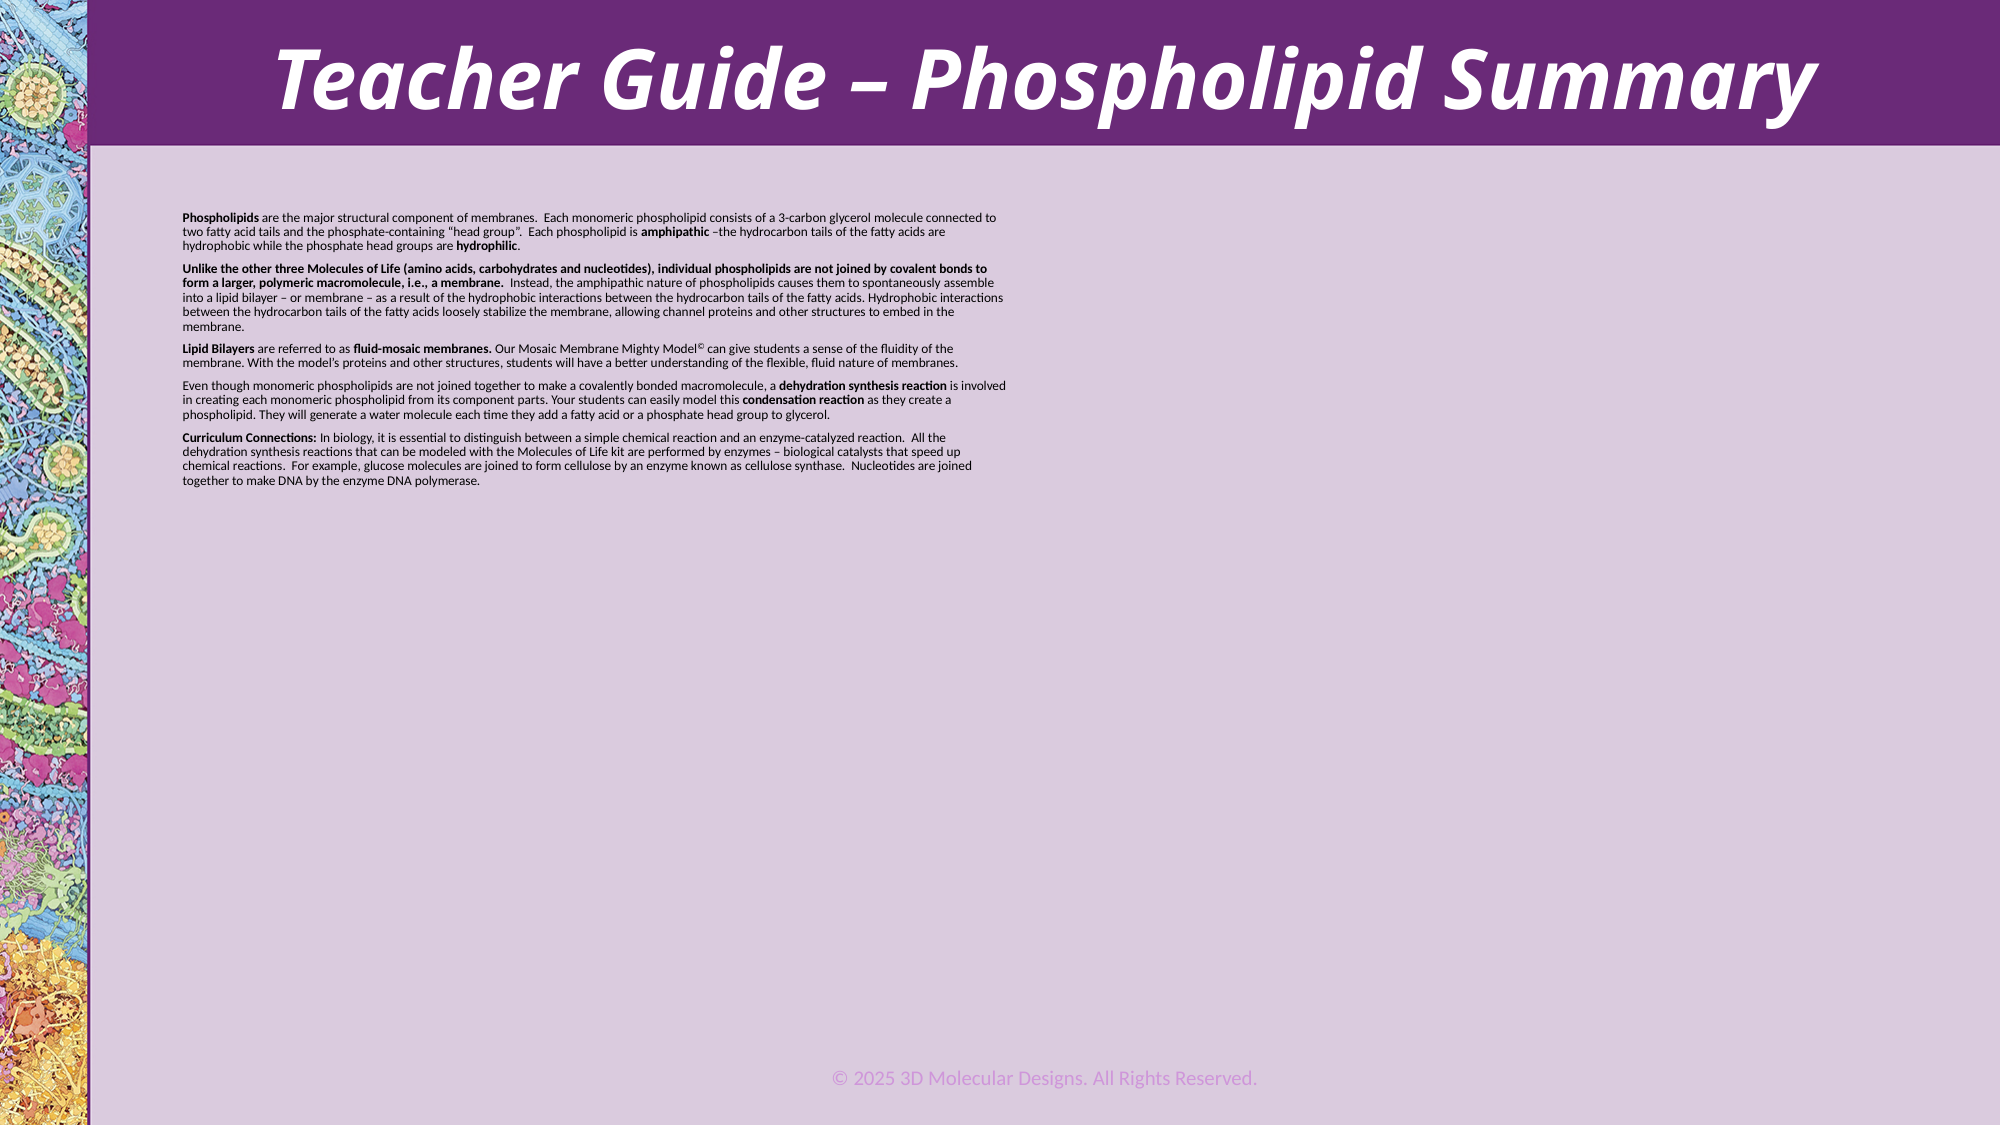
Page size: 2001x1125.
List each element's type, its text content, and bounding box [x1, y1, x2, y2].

title Teacher Guide – Phospholipid Summary [116, 29, 1973, 126]
list Phospholipids are the major structural component of membranes. Each monomeric phospholipid consists of a 3-carbon glycerol molecule connected to two fatty acid tails and the phosphate-containing “head group”. Each phospholipid is amphipathic –the hydrocarbon tails of the fatty acids are hydrophobic while the phosphate head groups are hydrophilic. Unlike the other three Molecules of Life (amino acids, carbohydrates and nucleotides), individual phospholipids are not joined by covalent bonds to form a larger, polymeric macromolecule, i.e., a membrane. Instead, the amphipathic nature of phospholipids causes them to spontaneously assemble into a lipid bilayer – or membrane – as a result of the hydrophobic interactions between the hydrocarbon tails of the fatty acids. Hydrophobic interactions between the hydrocarbon tails of the fatty acids loosely stabilize the membrane, allowing channel proteins and other structures to embed in the membrane. Lipid Bilayers are referred to as fluid-mosaic membranes. Our Mosaic Membrane Mighty Model© can give students a sense of the fluidity of the membrane. With the model’s proteins and other structures, students will have a better understanding of the flexible, fluid nature of membranes. Even though monomeric phospholipids are not joined together to make a covalently bonded macromolecule, a dehydration synthesis reaction is involved in creating each monomeric phospholipid from its component parts. Your students can easily model this condensation reaction as they create a phospholipid. They will generate a water molecule each time they add a fatty acid or a phosphate head group to glycerol. Curriculum Connections: In biology, it is essential to distinguish between a simple chemical reaction and an enzyme-catalyzed reaction. All the dehydration synthesis reactions that can be modeled with the Molecules of Life kit are performed by enzymes – biological catalysts that speed up chemical reactions. For example, glucose molecules are joined to form cellulose by an enzyme known as cellulose synthase. Nucleotides are joined together to make DNA by the enzyme DNA polymerase. [153, 203, 1904, 1052]
